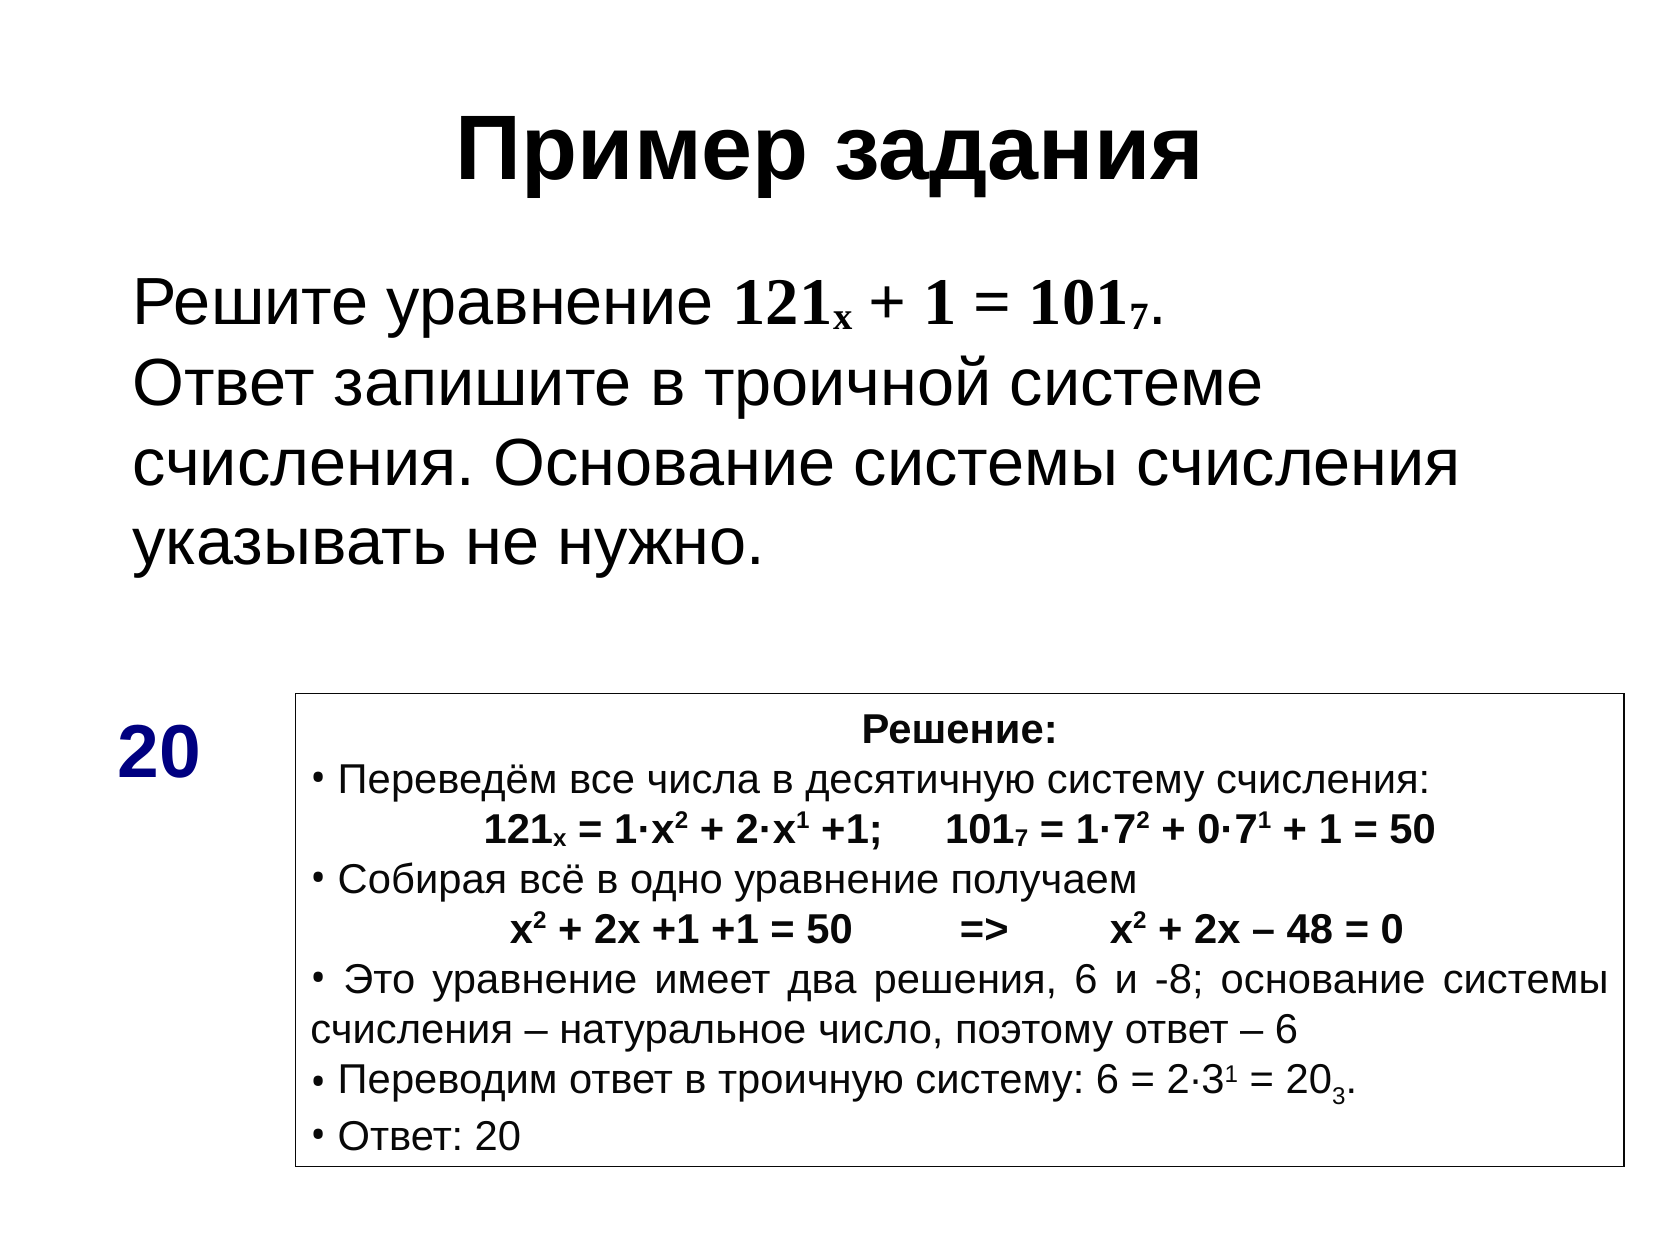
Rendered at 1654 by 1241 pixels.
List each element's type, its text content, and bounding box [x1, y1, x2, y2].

text_box Решите уравнение 121х + 1 = 1017. Ответ запишите в троичной системе счисления. Основание системы счисления указывать не нужно. 20 [58, 250, 1609, 1176]
text_box Решение: Переведём все числа в десятичную систему счисления: 121х = 1·х2 + 2·х1 +1; 1017 = 1·72 + 0·71 + 1 = 50 Собирая всё в одно уравнение получаем х2 + 2х +1 +1 = 50 => х2 + 2х – 48 = 0 Это уравнение имеет два решения, 6 и -8; основание системы счисления – натуральное число, поэтому ответ – 6 Переводим ответ в троичную систему: 6 = 2∙31 = 203. Ответ: 20 [295, 693, 1624, 1167]
title Пример задания [82, 68, 1571, 250]
